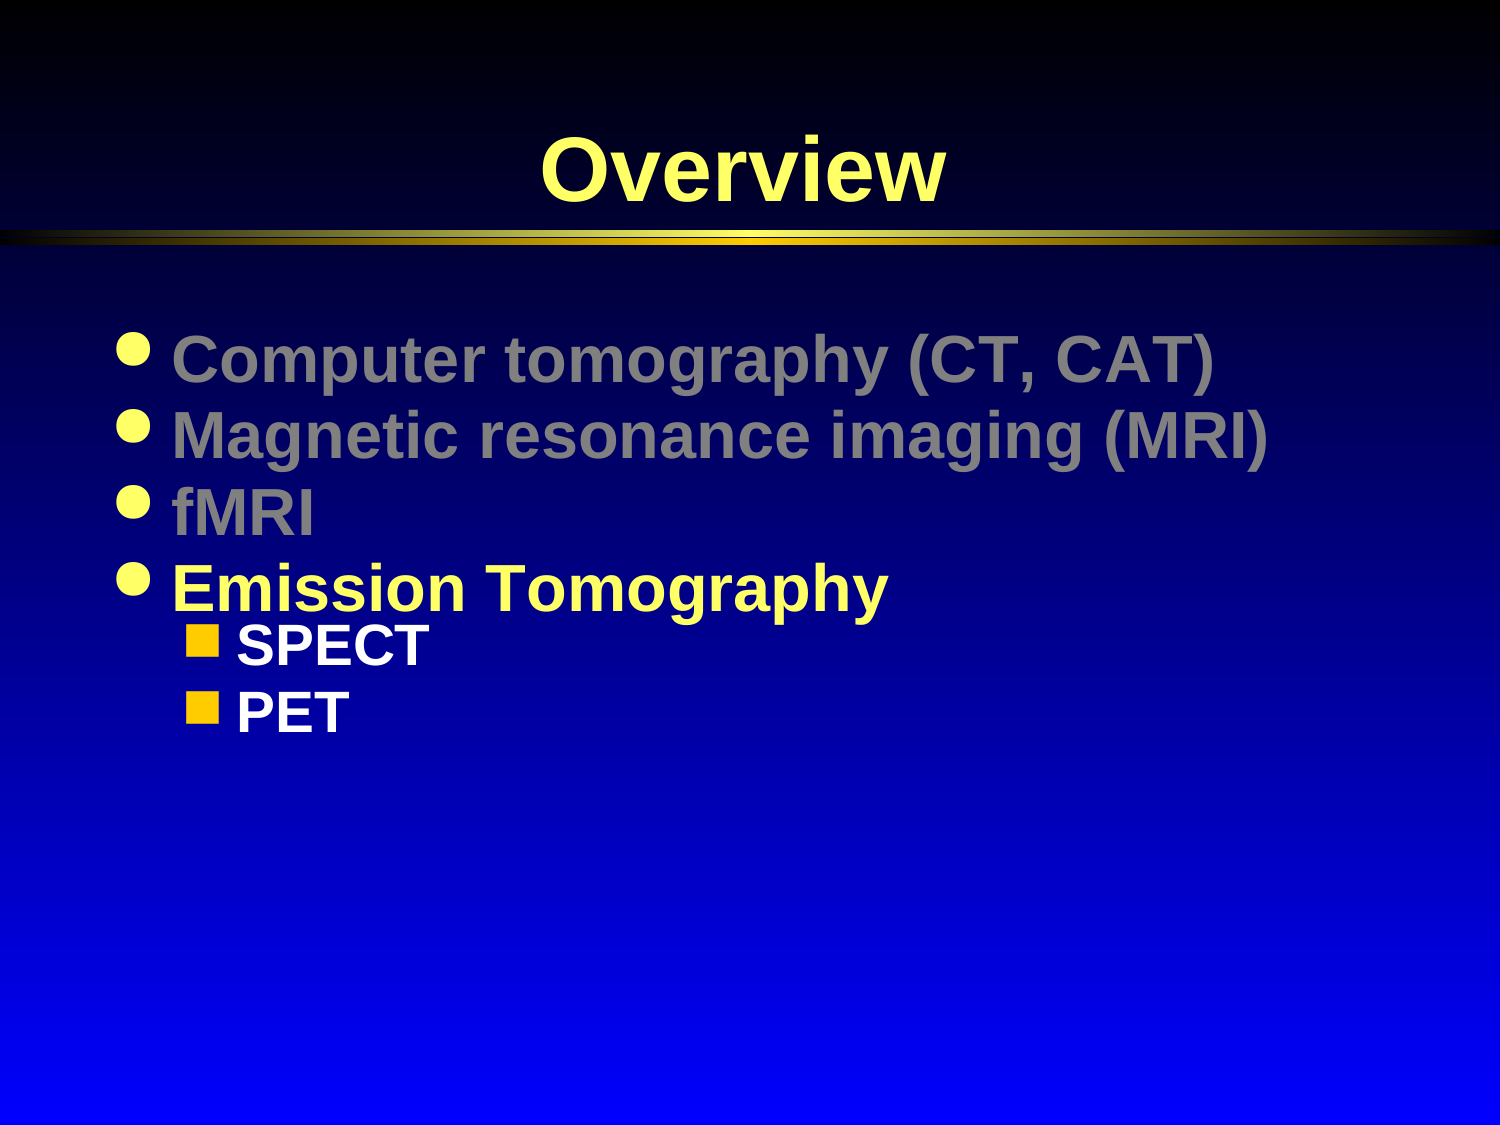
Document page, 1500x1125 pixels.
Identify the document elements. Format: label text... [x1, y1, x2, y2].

title Overview [99, 37, 1388, 225]
list Computer tomography (CT, CAT) Magnetic resonance imaging (MRI) fMRI Emission Tomography SPECT PET [99, 327, 1388, 1003]
